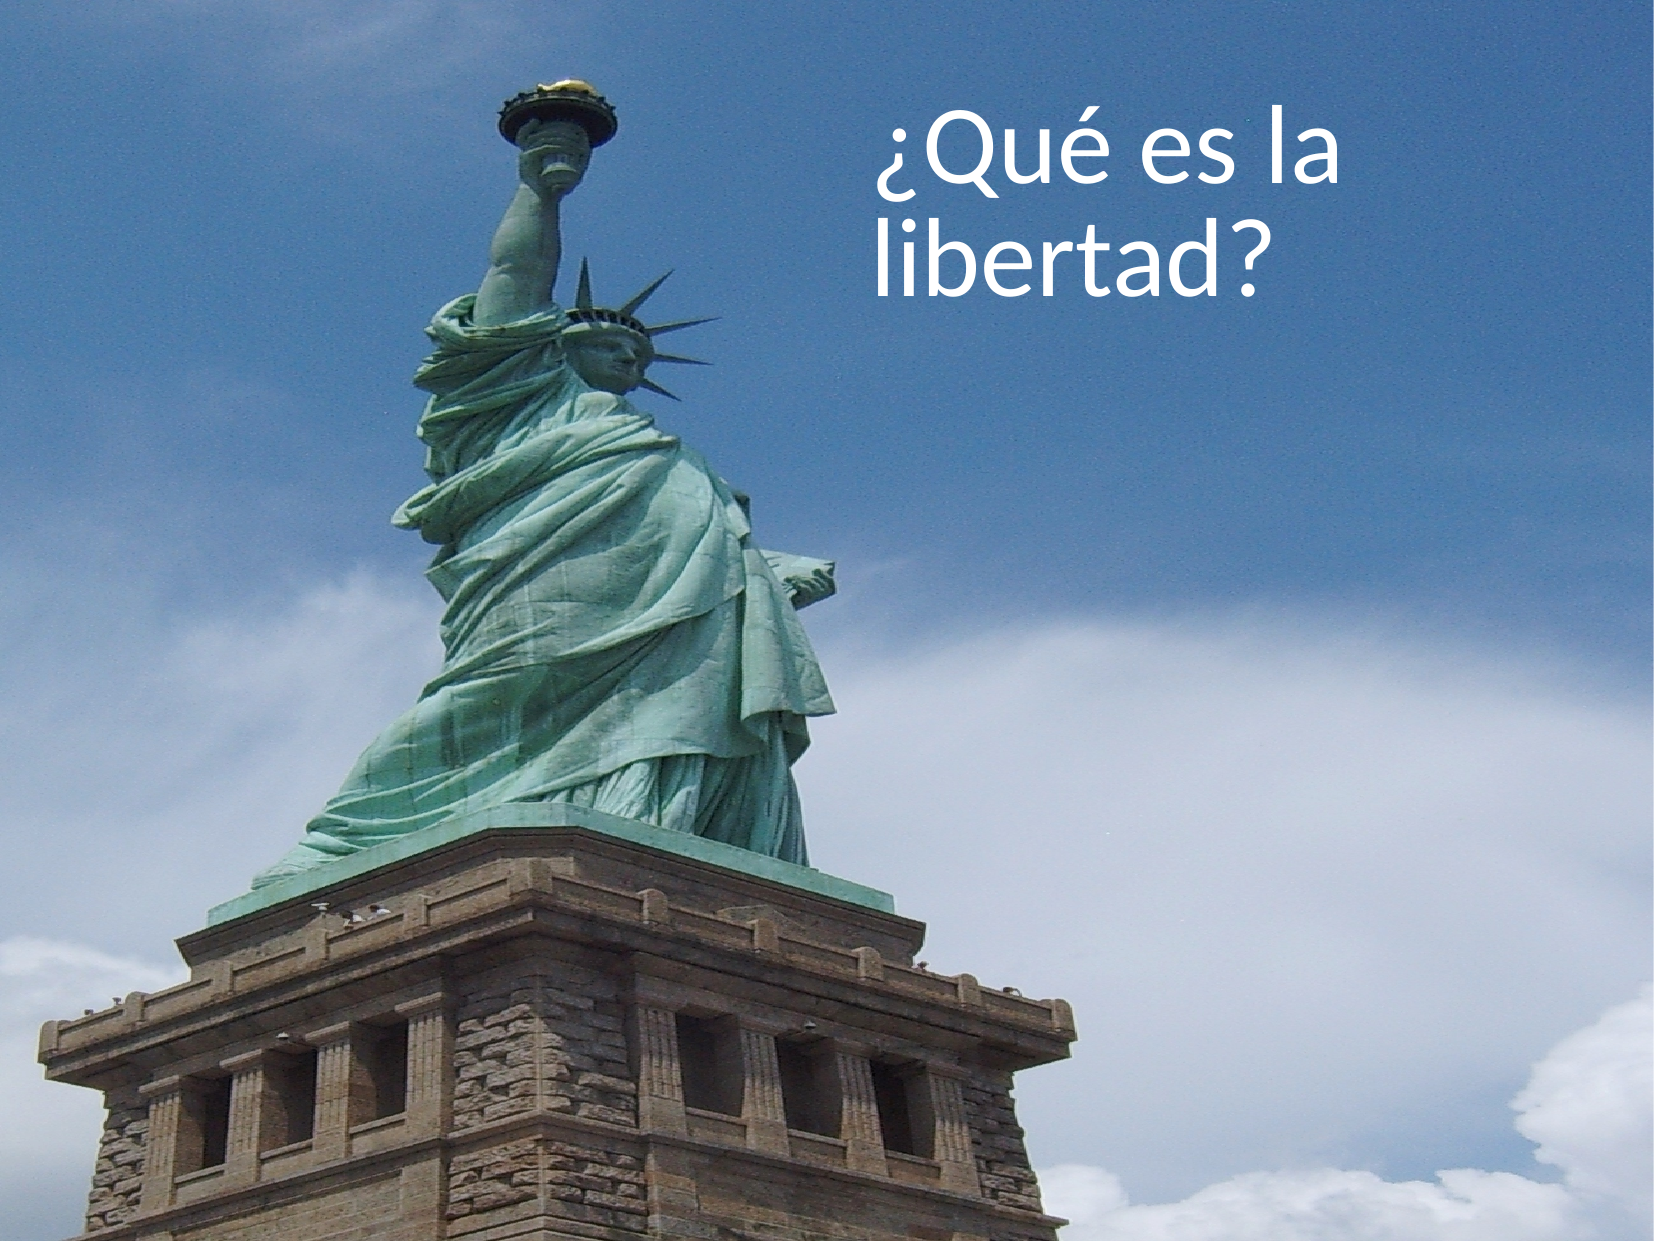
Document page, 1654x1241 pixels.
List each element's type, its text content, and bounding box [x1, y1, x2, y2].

text_box ¿Qué es la libertad? [855, 91, 1592, 333]
picture [0, 0, 1654, 1241]
